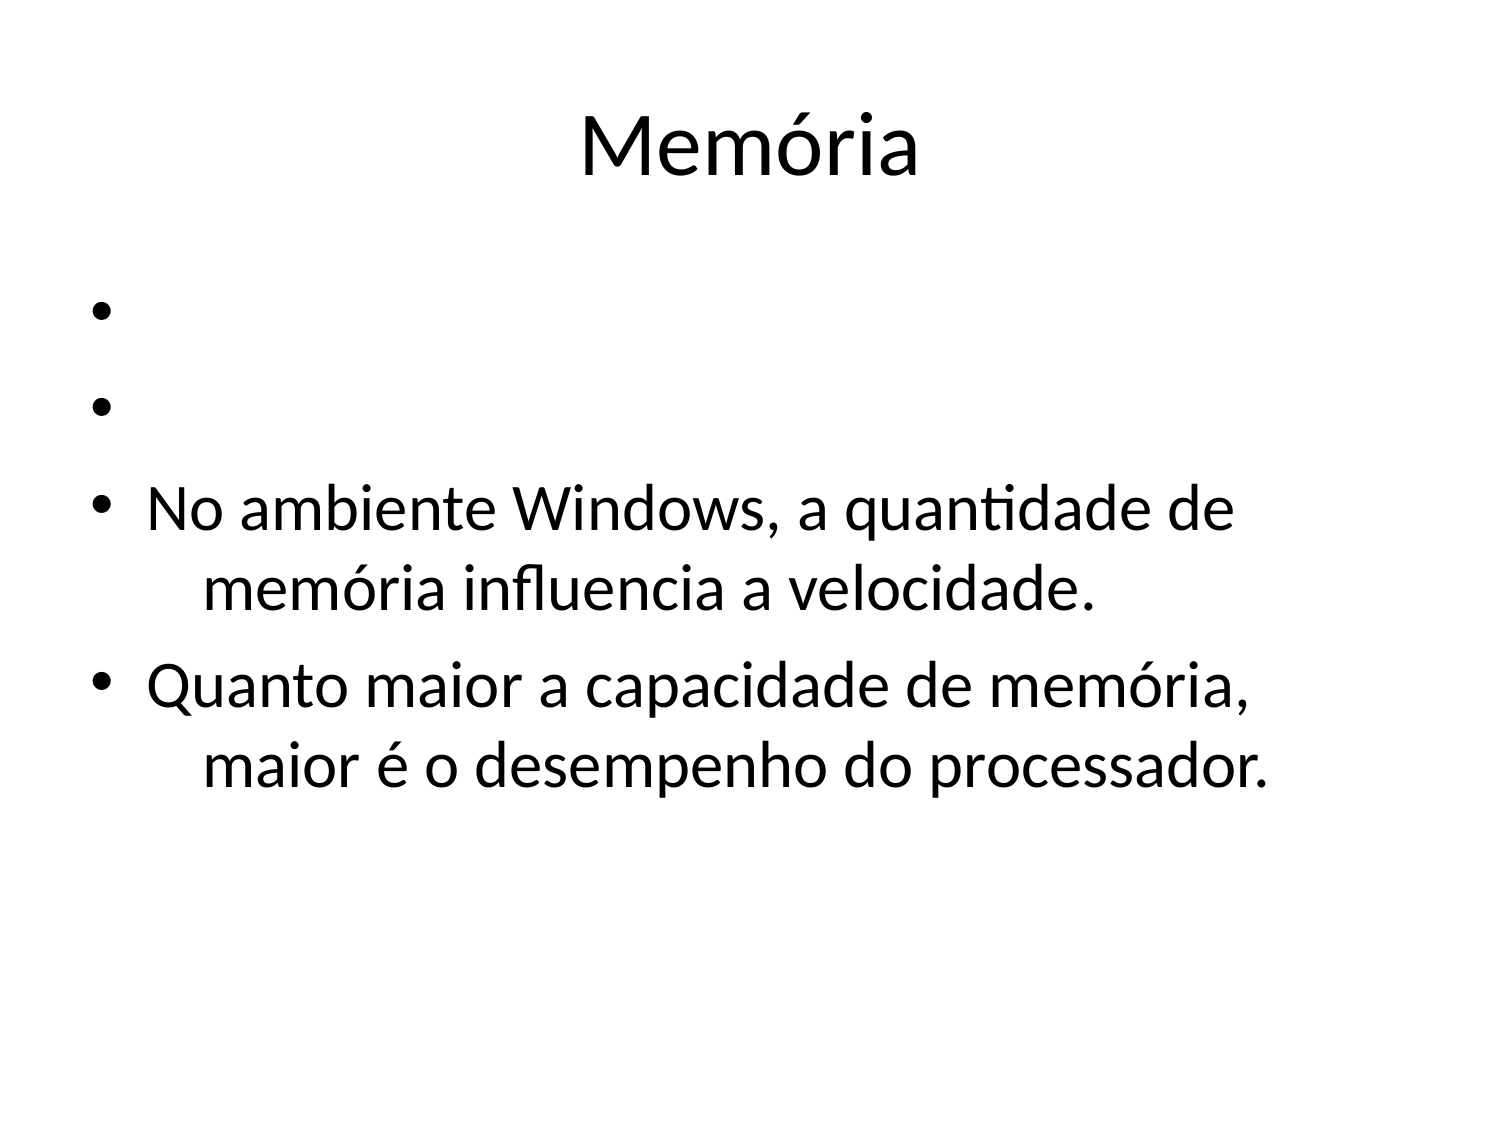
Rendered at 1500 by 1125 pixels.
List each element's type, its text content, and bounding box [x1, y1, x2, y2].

list No ambiente Windows, a quantidade de memória influencia a velocidade. Quanto maior a capacidade de memória, maior é o desempenho do processador. [75, 262, 1426, 1005]
title Memória [75, 45, 1426, 233]
